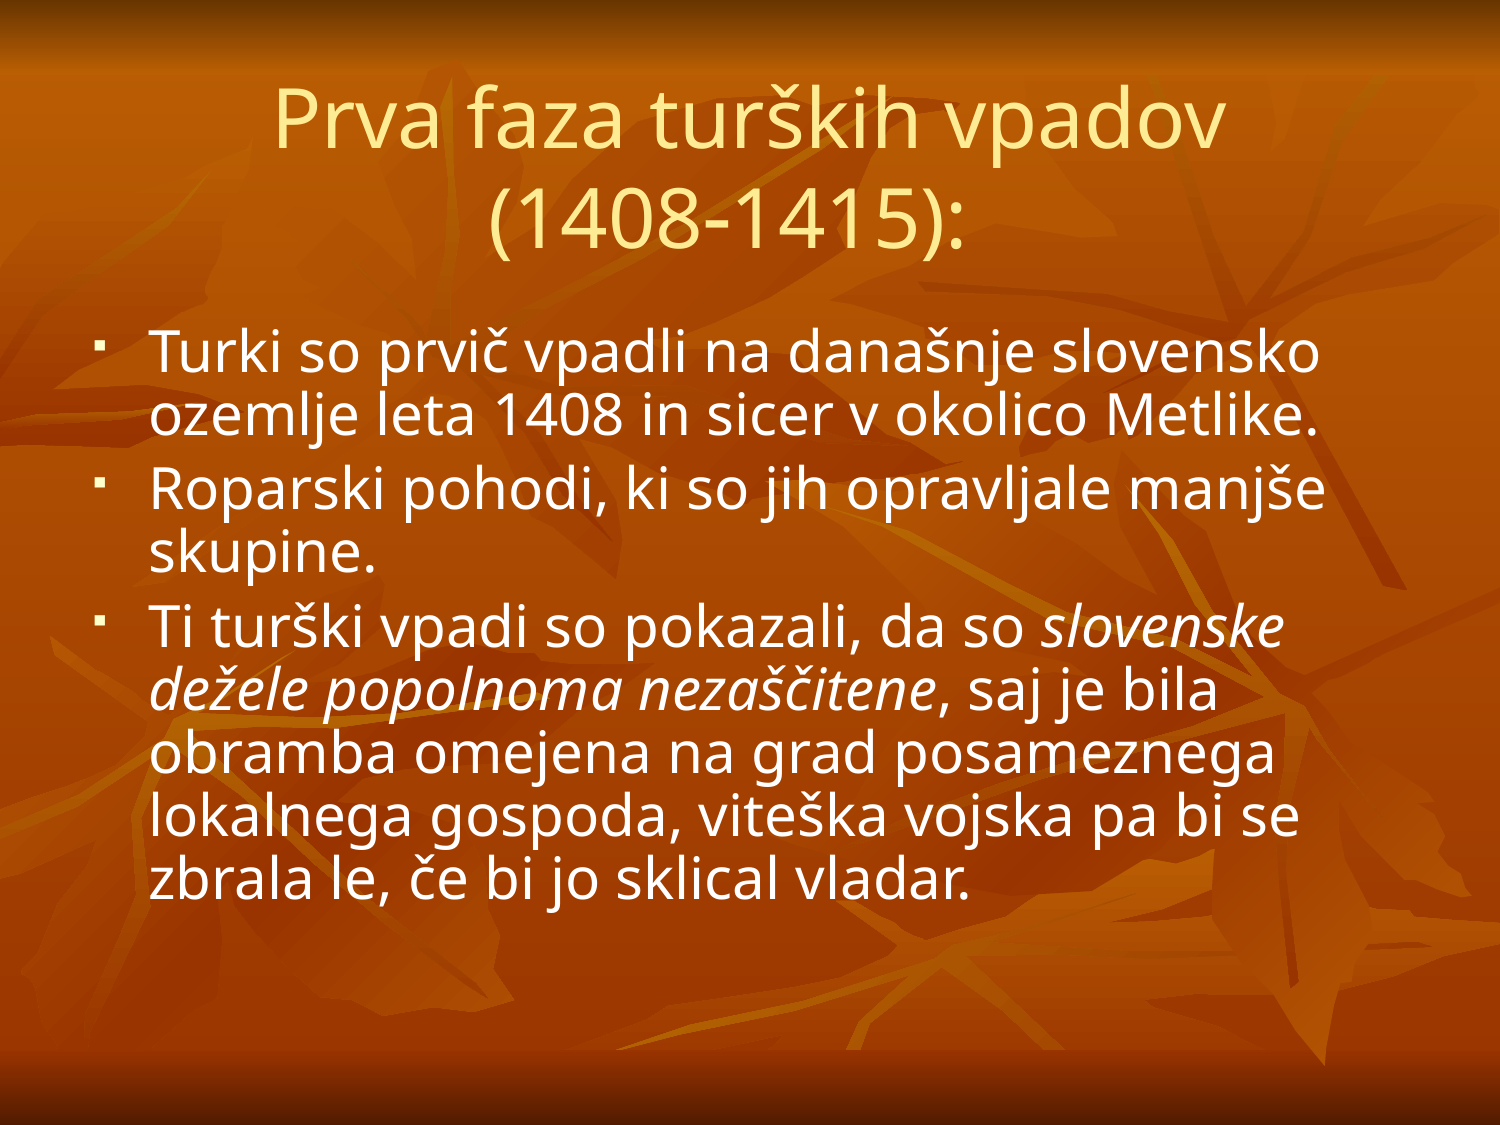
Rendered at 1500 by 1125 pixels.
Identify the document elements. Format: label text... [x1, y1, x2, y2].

list Turki so prvič vpadli na današnje slovensko ozemlje leta 1408 in sicer v okolico Metlike. Roparski pohodi, ki so jih opravljale manjše skupine. Ti turški vpadi so pokazali, da so slovenske dežele popolnoma nezaščitene, saj je bila obramba omejena na grad posameznega lokalnega gospoda, viteška vojska pa bi se zbrala le, če bi jo sklical vladar. [76, 314, 1427, 1058]
title Prva faza turških vpadov (14081415): [64, 42, 1413, 288]
